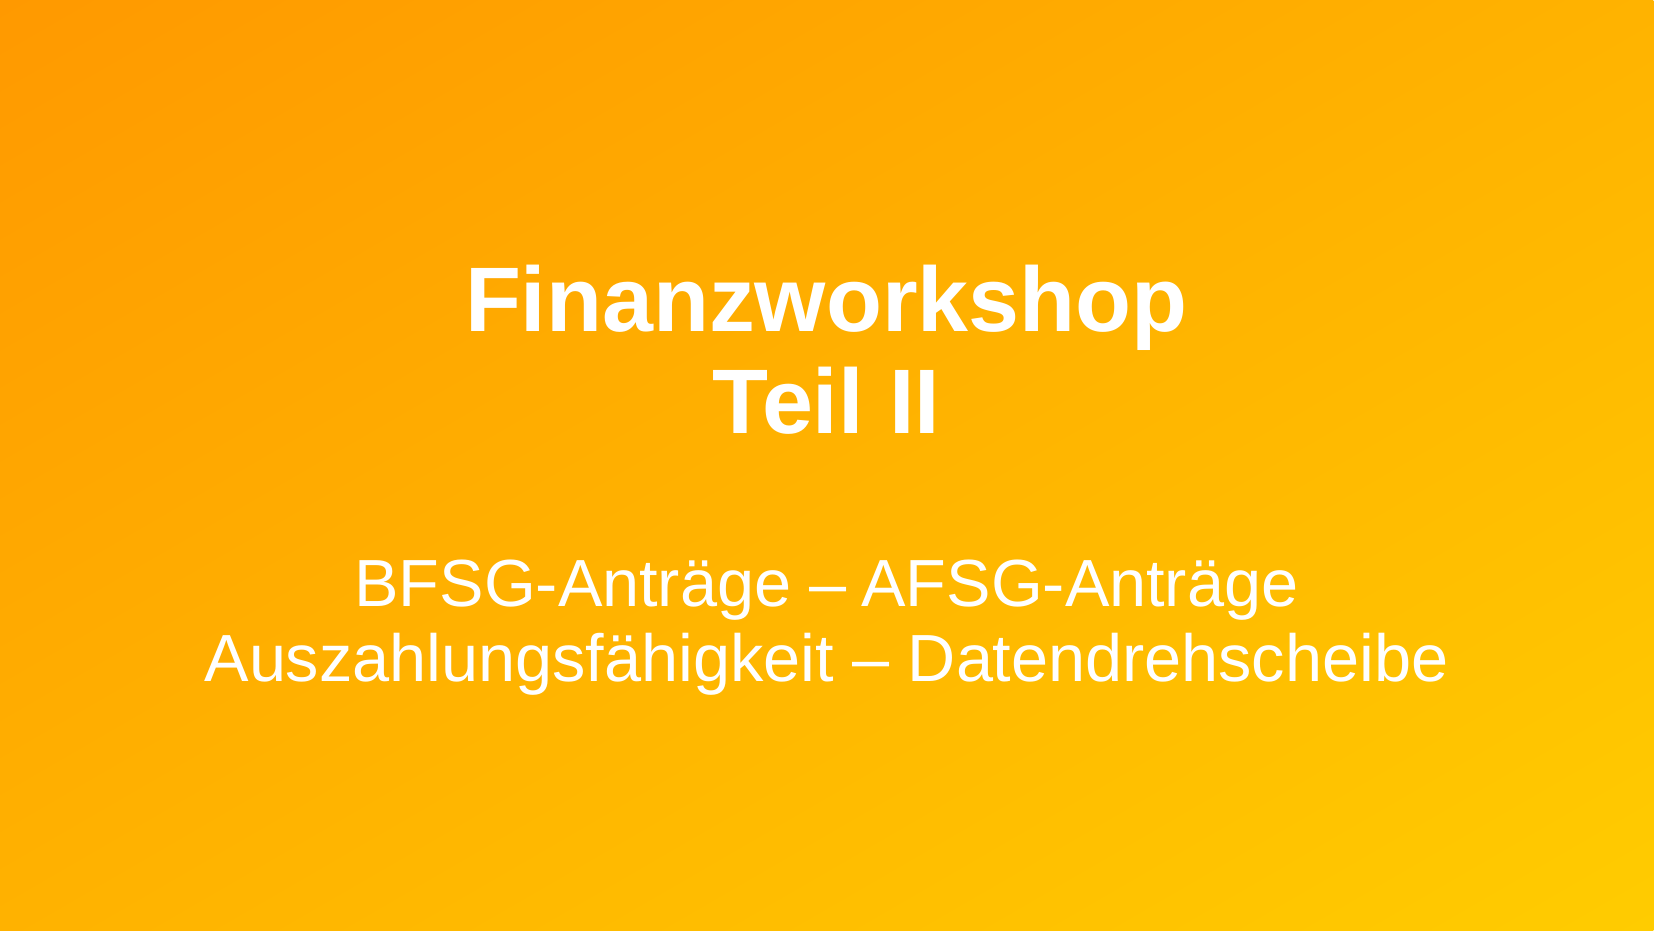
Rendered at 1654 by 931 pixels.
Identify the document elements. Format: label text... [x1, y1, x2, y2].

title Finanzworkshop Teil II [82, 248, 1571, 454]
subtitle BFSG-Anträge – AFSG-Anträge Auszahlungsfähigkeit – Datendrehscheibe [82, 484, 1571, 758]
